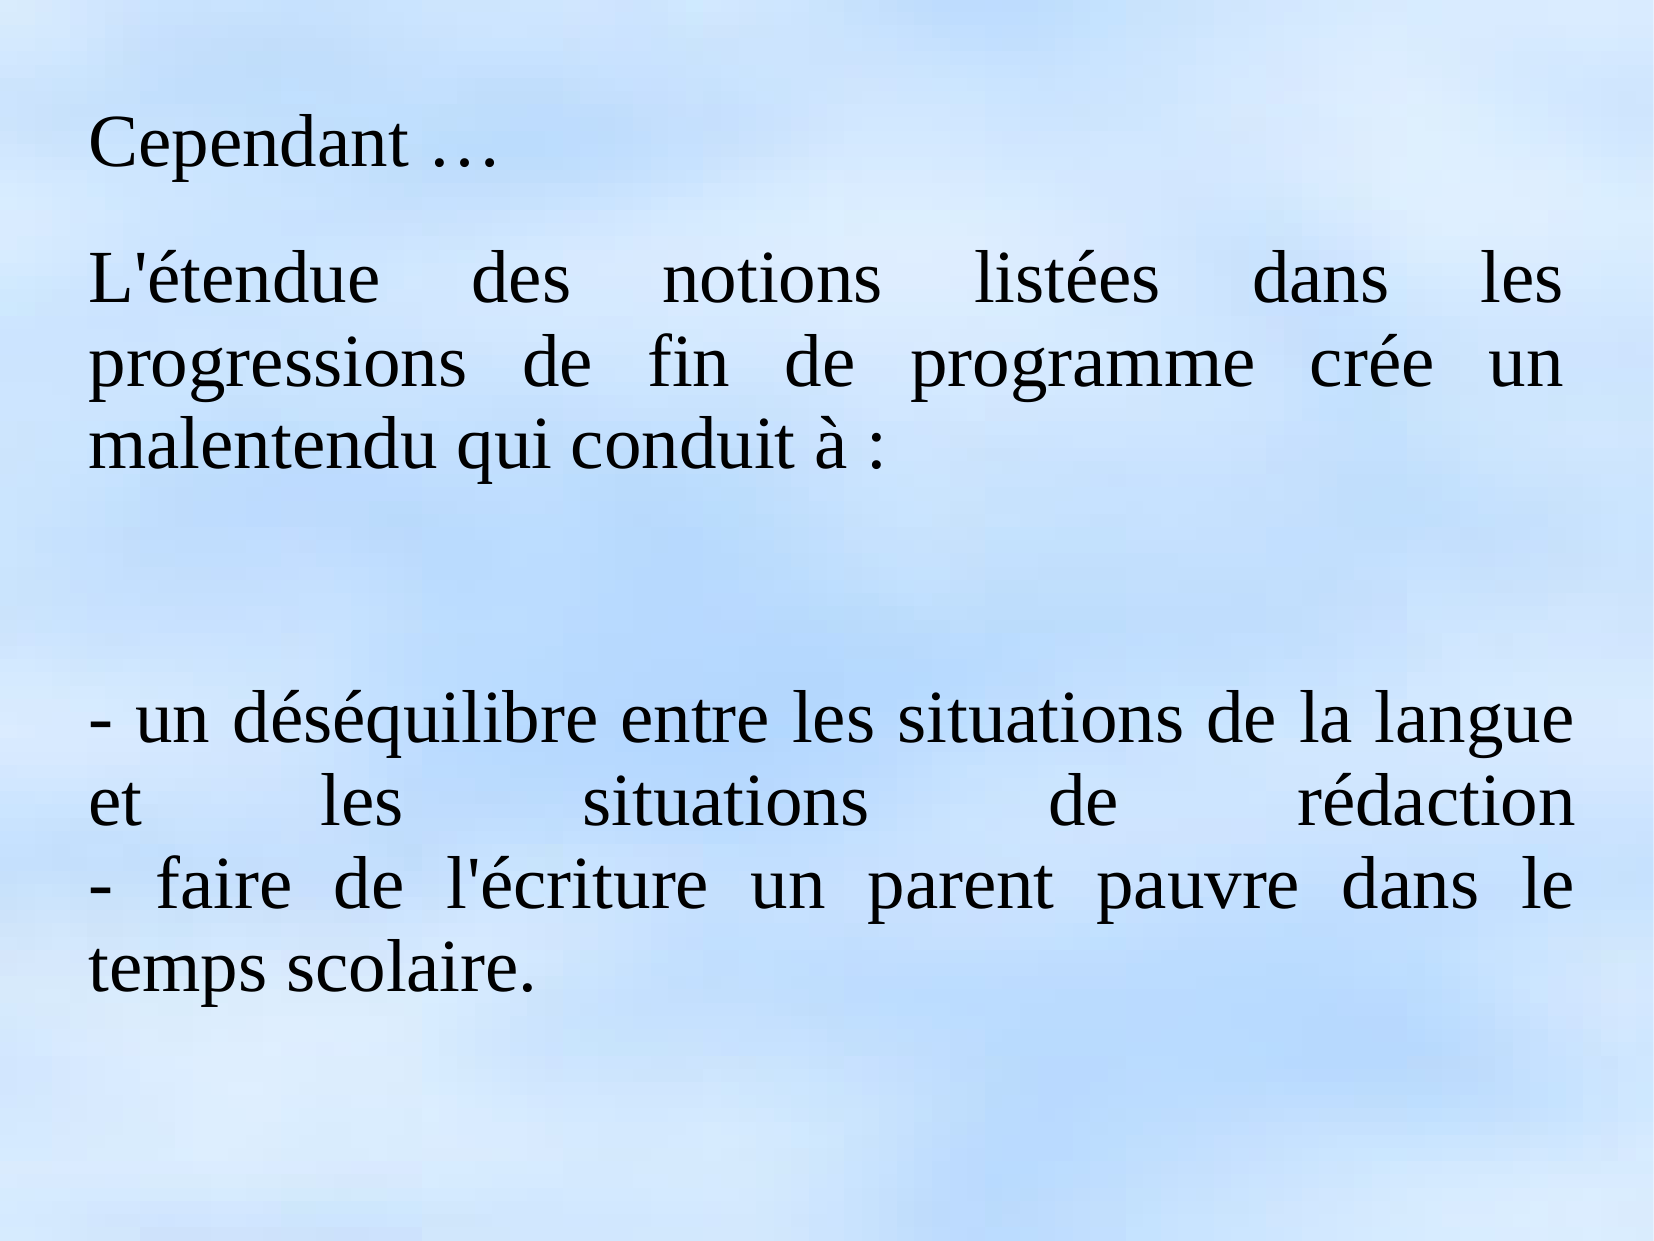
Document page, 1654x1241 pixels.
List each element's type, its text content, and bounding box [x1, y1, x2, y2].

text_box Cependant … [88, 99, 533, 236]
picture [0, 0, 1654, 1241]
text_box L'étendue des notions listées dans les progressions de fin de programme crée un malentendu qui conduit à : [88, 236, 1565, 486]
title - un déséquilibre entre les situations de la langue et les situations de rédaction - faire de l'écriture un parent pauvre dans le temps scolaire. [88, 561, 1577, 1123]
